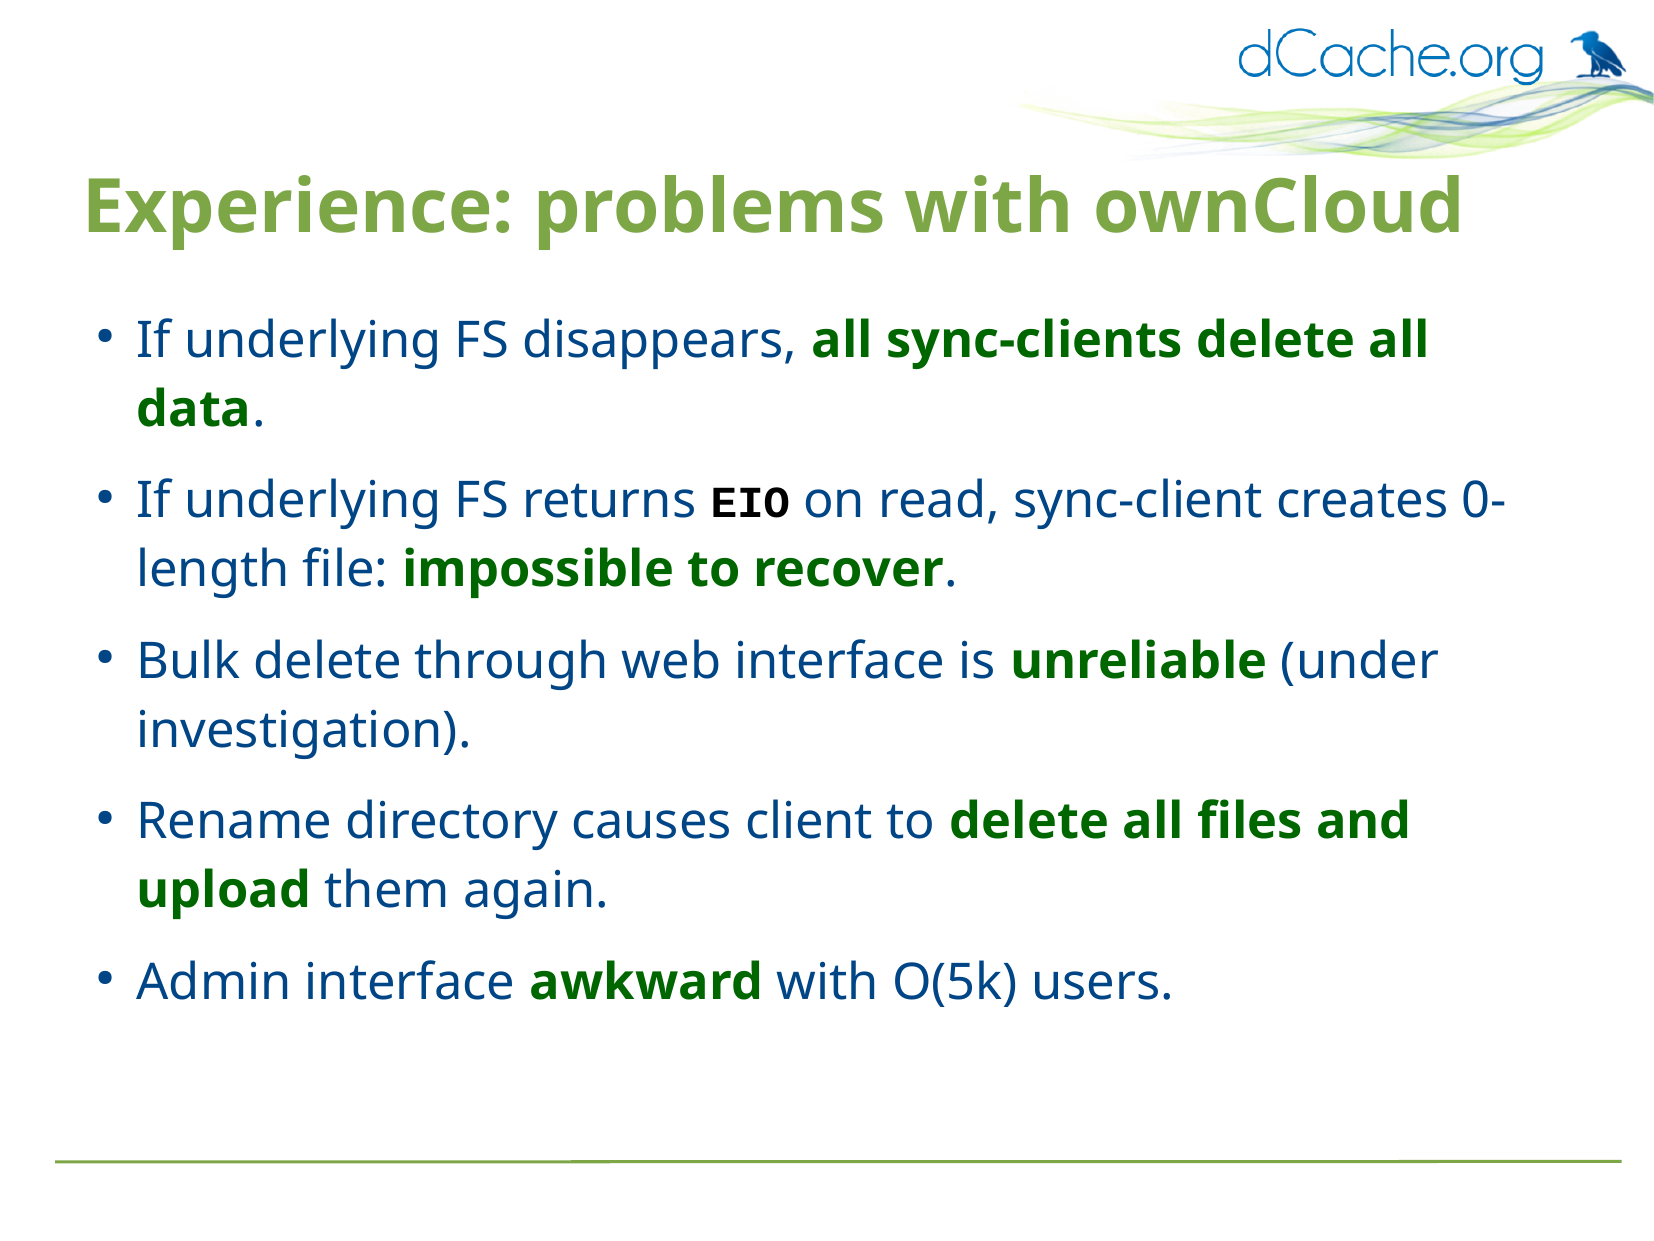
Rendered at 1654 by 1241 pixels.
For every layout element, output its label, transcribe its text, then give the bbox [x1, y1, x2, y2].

picture [956, 16, 1654, 169]
list If underlying FS disappears, all sync-clients delete all data. If underlying FS returns EIO on read, sync-client creates 0-length file: impossible to recover. Bulk delete through web interface is unreliable (under investigation). Rename directory causes client to delete all files and upload them again. Admin interface awkward with O(5k) users. [82, 302, 1571, 1023]
title Experience: problems with ownCloud [82, 155, 1605, 252]
